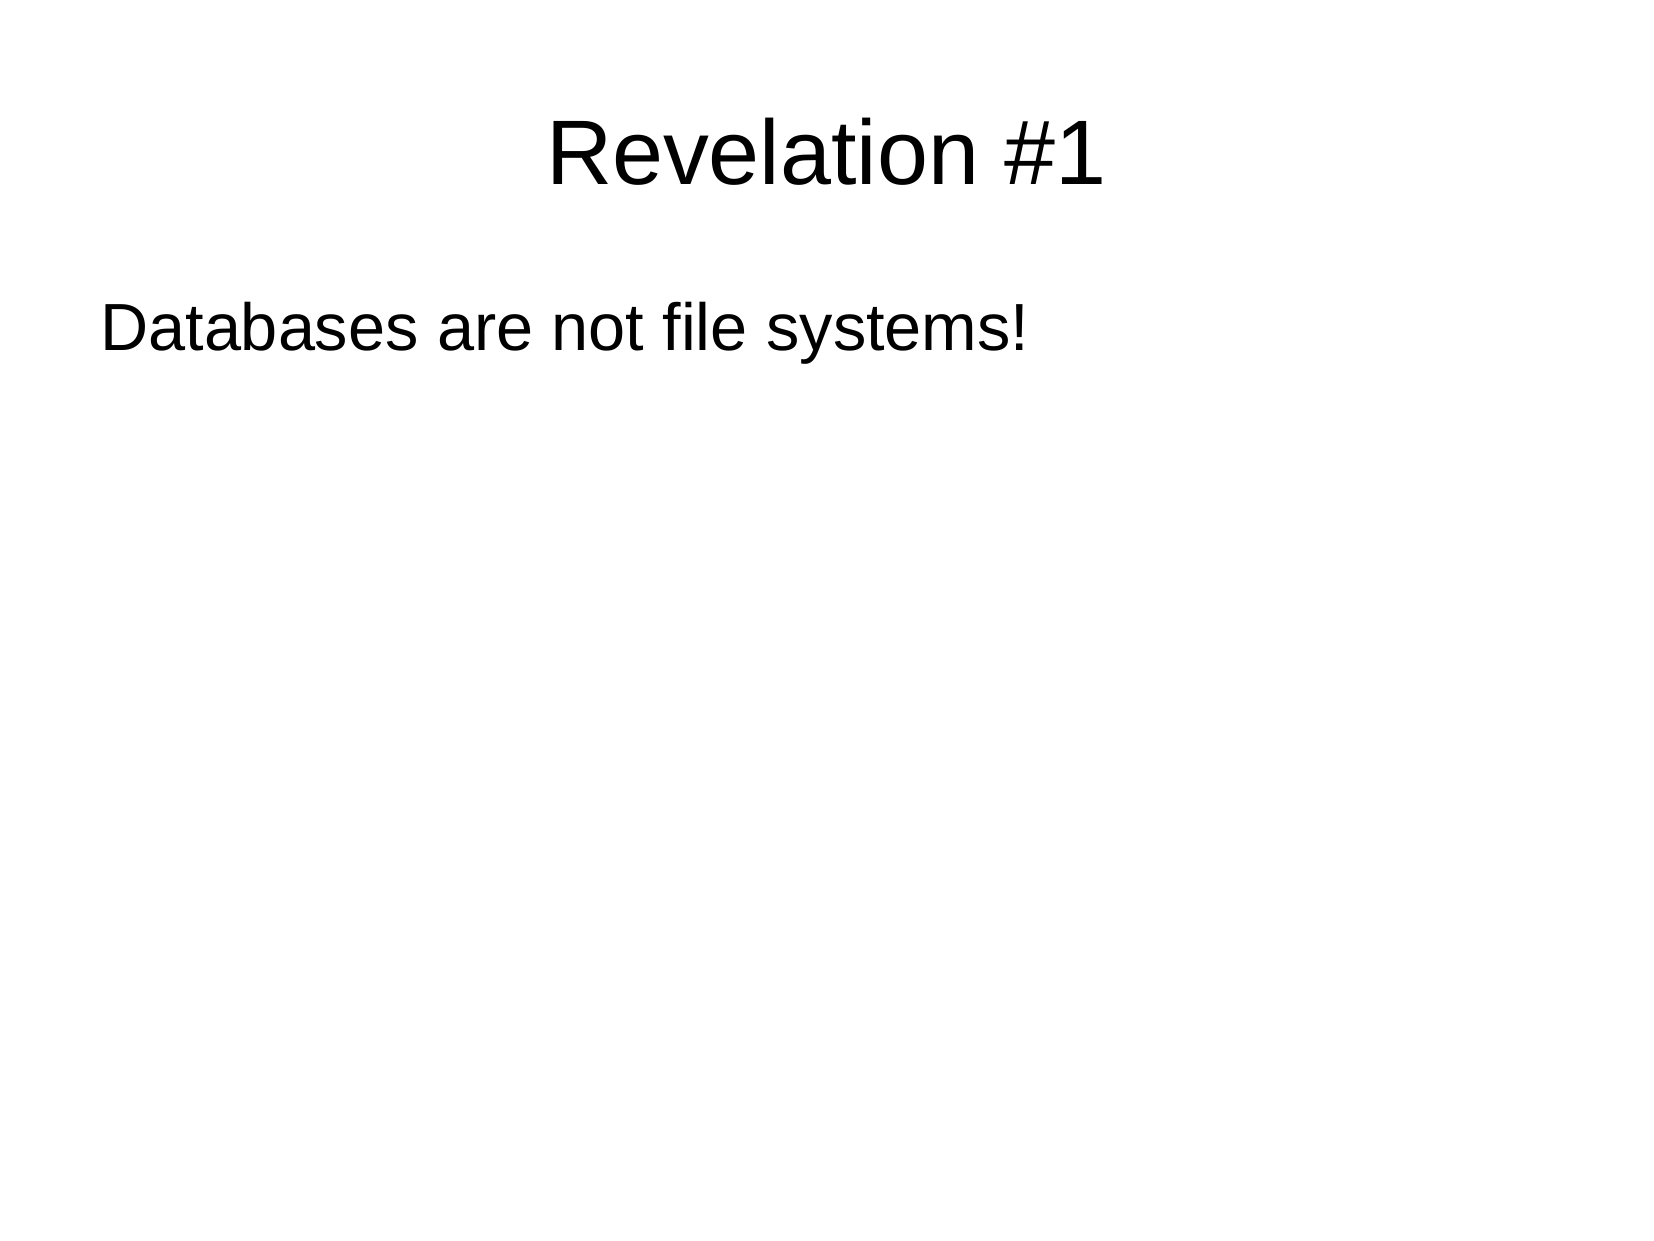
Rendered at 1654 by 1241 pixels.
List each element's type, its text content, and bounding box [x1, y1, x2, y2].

list Databases are not file systems! [82, 290, 1571, 1094]
title Revelation #1 [82, 56, 1571, 250]
